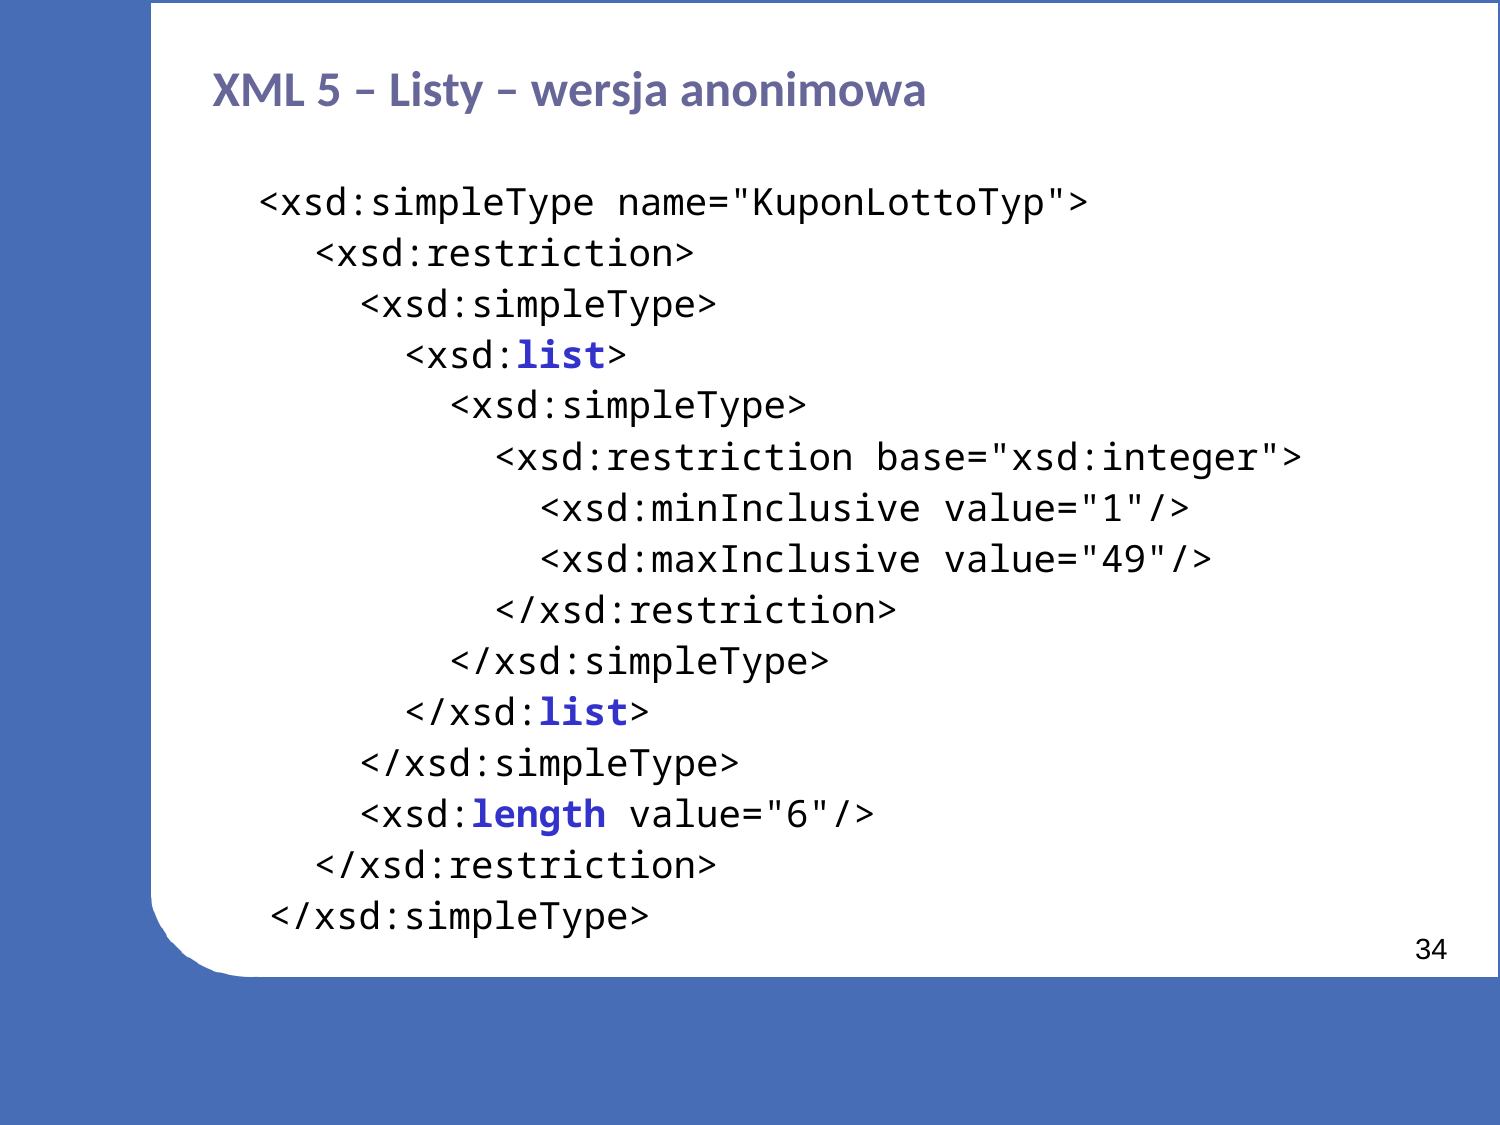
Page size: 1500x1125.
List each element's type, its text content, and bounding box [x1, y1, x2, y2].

picture [0, 0, 1500, 1125]
title XML 5 – Listy – wersja anonimowa [212, 24, 1447, 164]
list <xsd:simpleType name="KuponLottoTyp"> <xsd:restriction> <xsd:simpleType> <xsd:list> <xsd:simpleType> <xsd:restriction base="xsd:integer"> <xsd:minInclusive value="1"/> <xsd:maxInclusive value="49"/> </xsd:restriction> </xsd:simpleType> </xsd:list> </xsd:simpleType> <xsd:length value="6"/> </xsd:restriction> </xsd:simpleType> [212, 174, 1448, 911]
